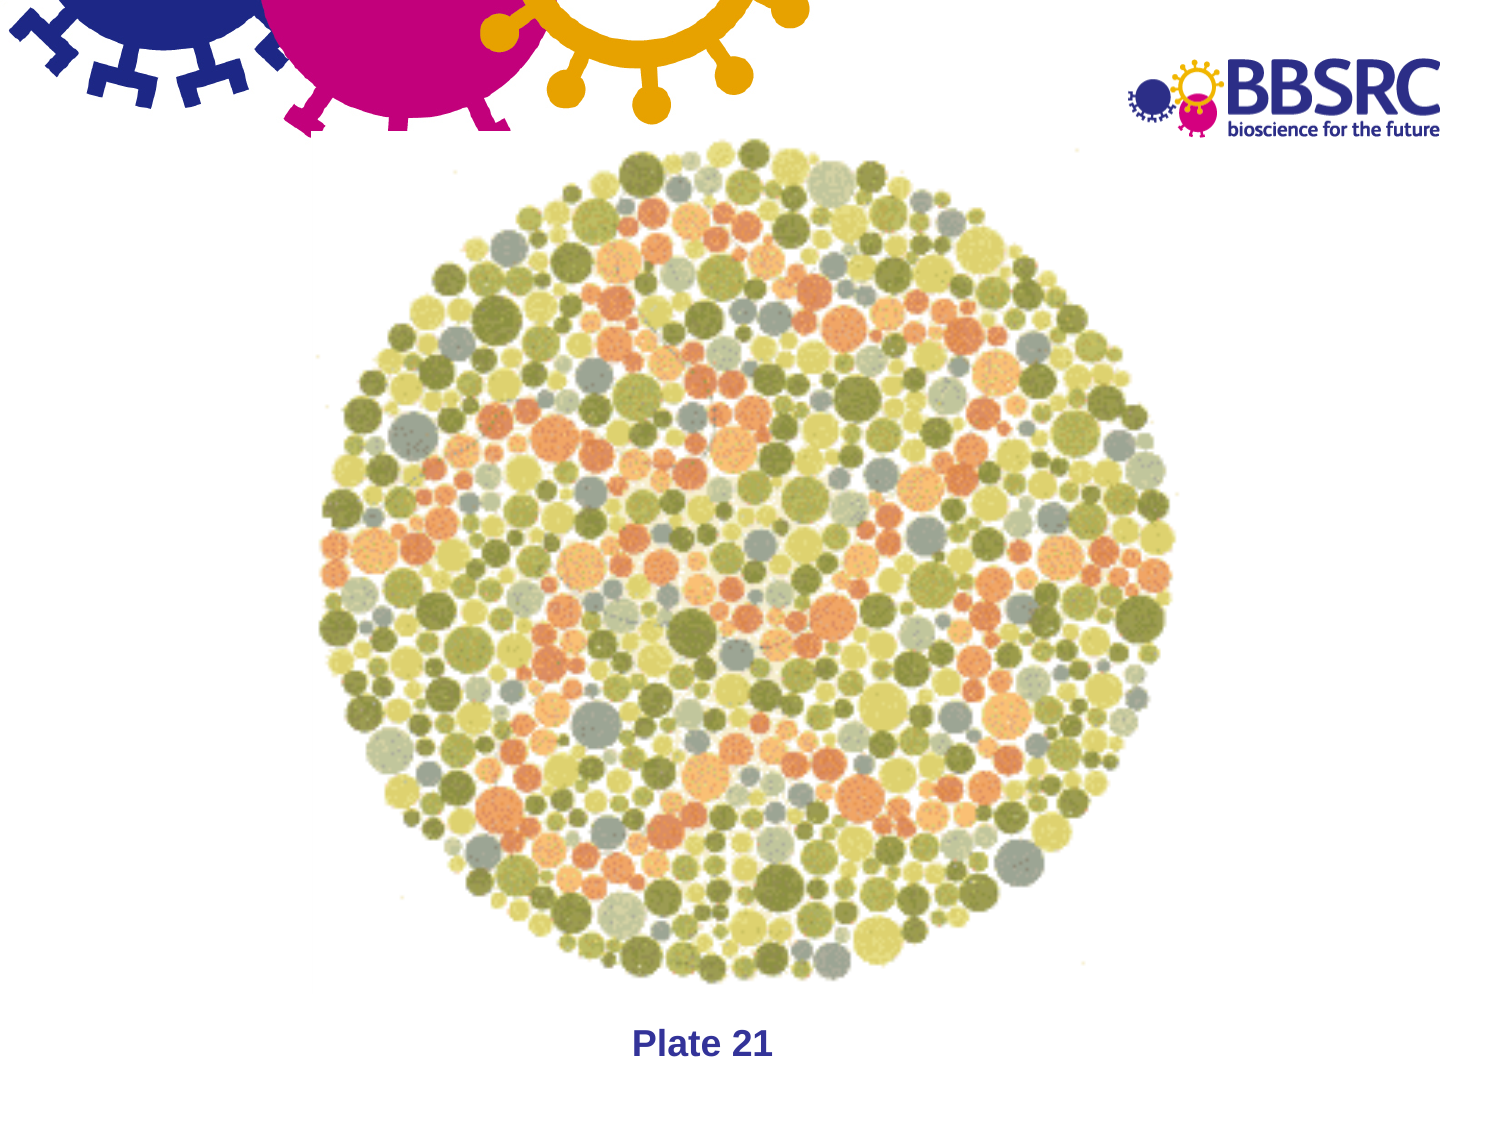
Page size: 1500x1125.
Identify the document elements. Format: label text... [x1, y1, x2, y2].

text_box Plate 21 [383, 1011, 1022, 1072]
picture [311, 131, 1189, 994]
